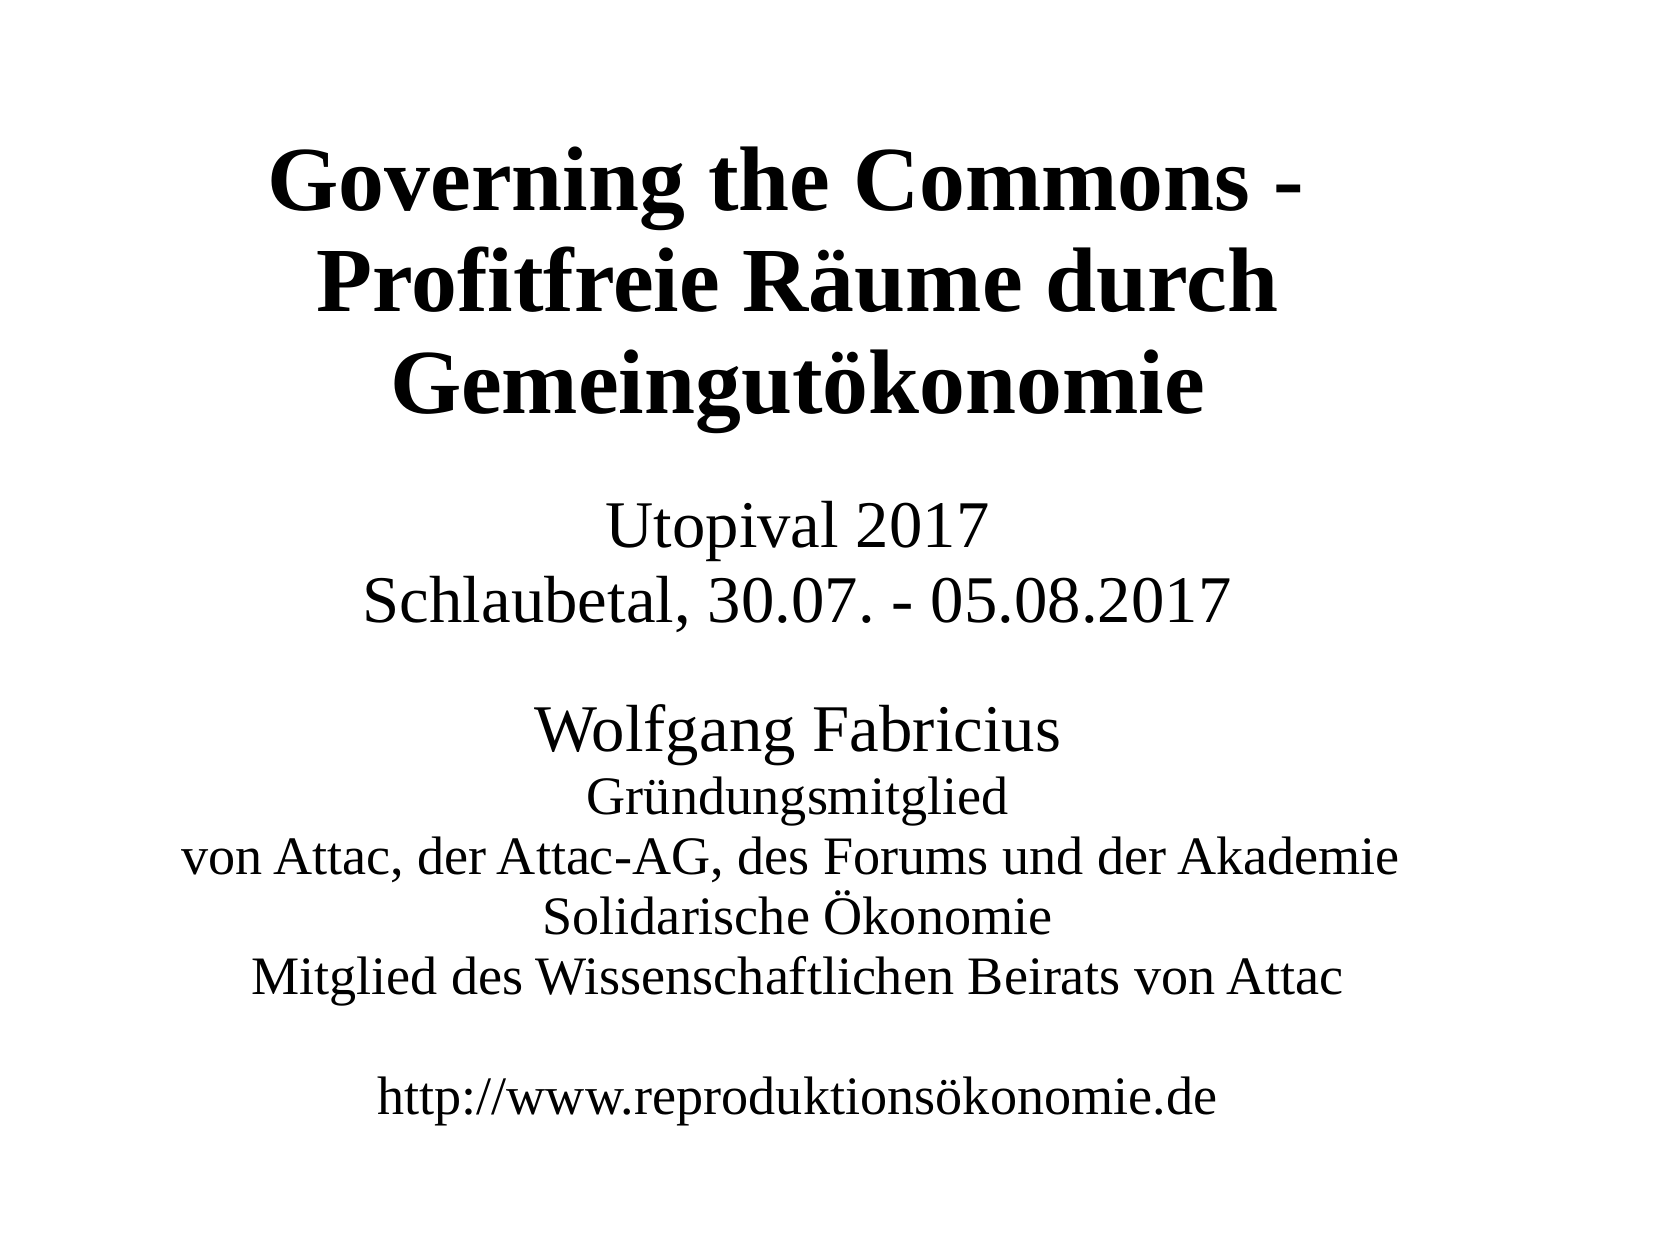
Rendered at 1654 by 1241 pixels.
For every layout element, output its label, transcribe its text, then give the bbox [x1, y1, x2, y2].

text_box Governing the Commons - Profitfreie Räume durch Gemeingutökonomie Utopival 2017 Schlaubetal, 30.07. - 05.08.2017 Wolfgang Fabricius Gründungsmitglied von Attac, der Attac-AG, des Forums und der Akademie Solidarische Ökonomie Mitglied des Wissenschaftlichen Beirats von Attac http://www.reproduktionsökonomie.de [166, 75, 1488, 1165]
